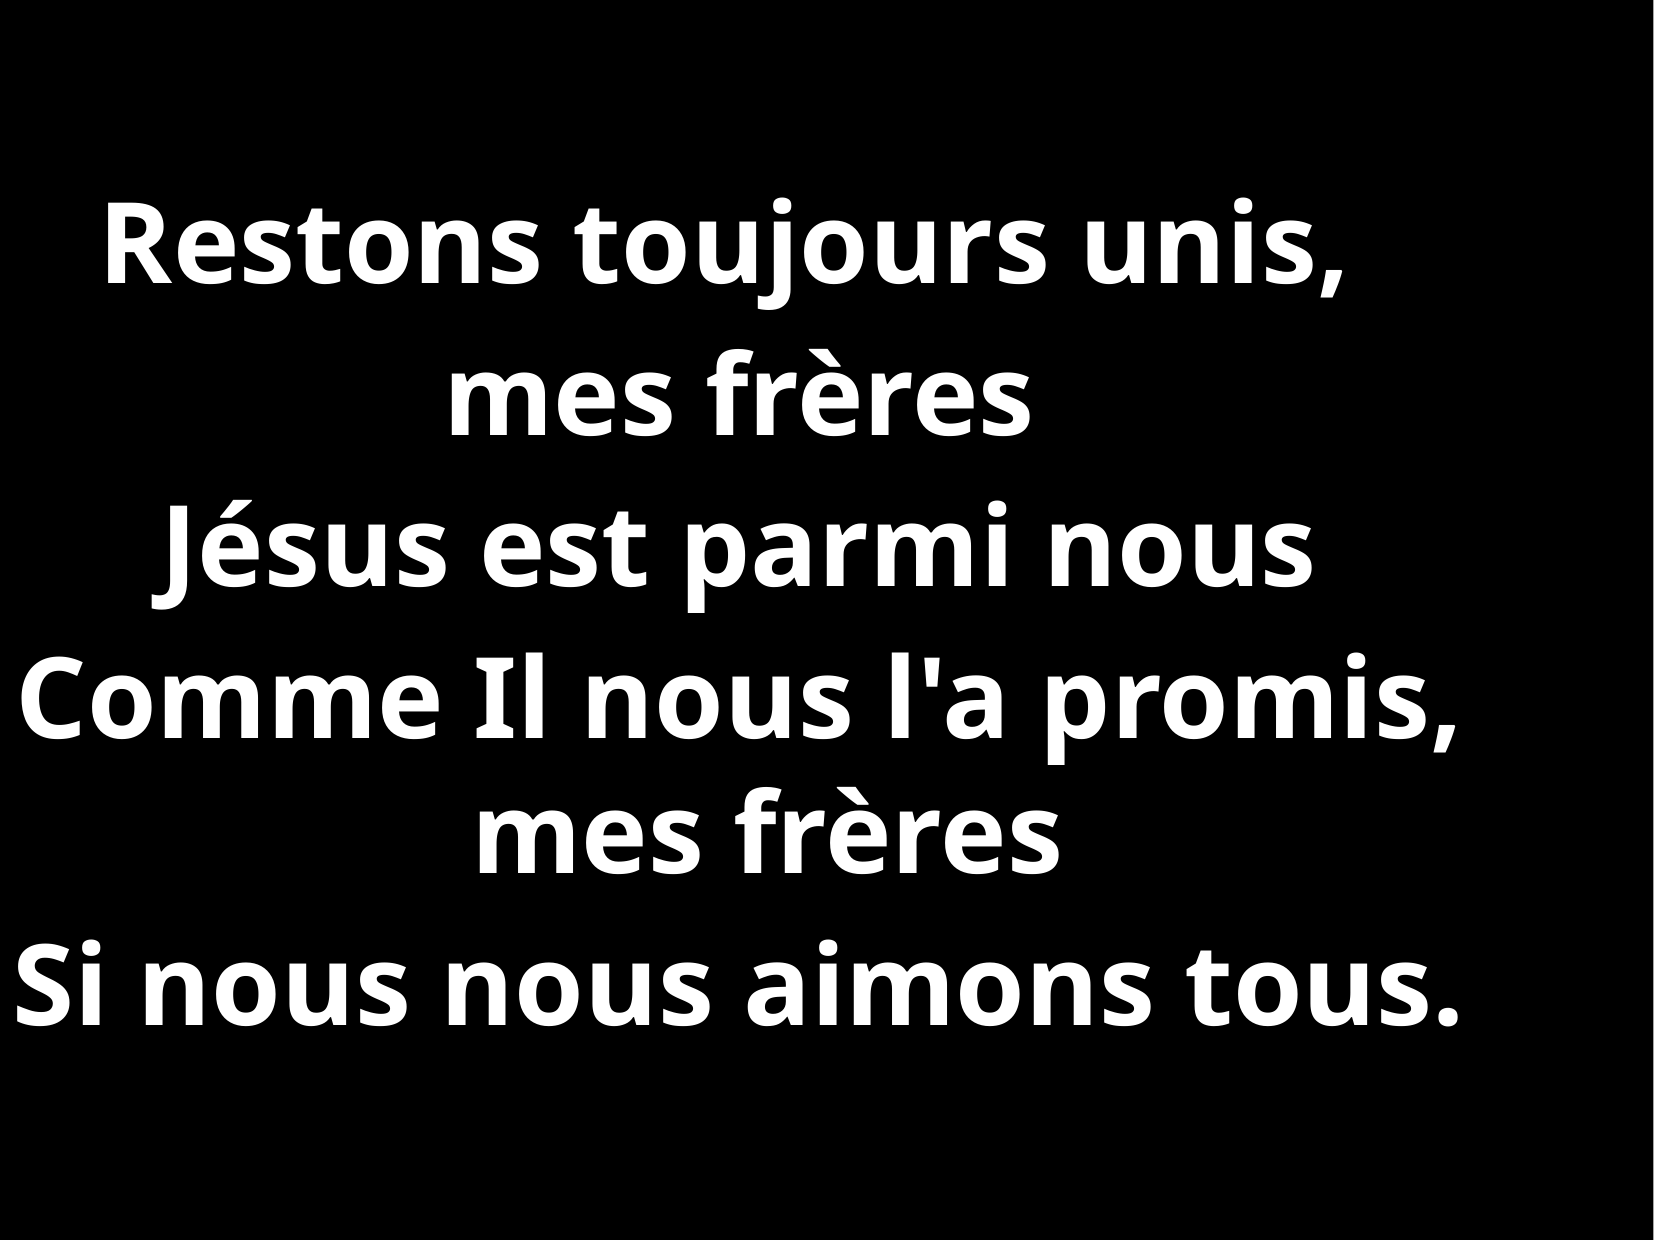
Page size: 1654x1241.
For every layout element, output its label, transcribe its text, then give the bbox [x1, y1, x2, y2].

list Restons toujours unis, mes frères Jésus est parmi nous Comme Il nous l'a promis, mes frères Si nous nous aimons tous. [0, 163, 1490, 906]
